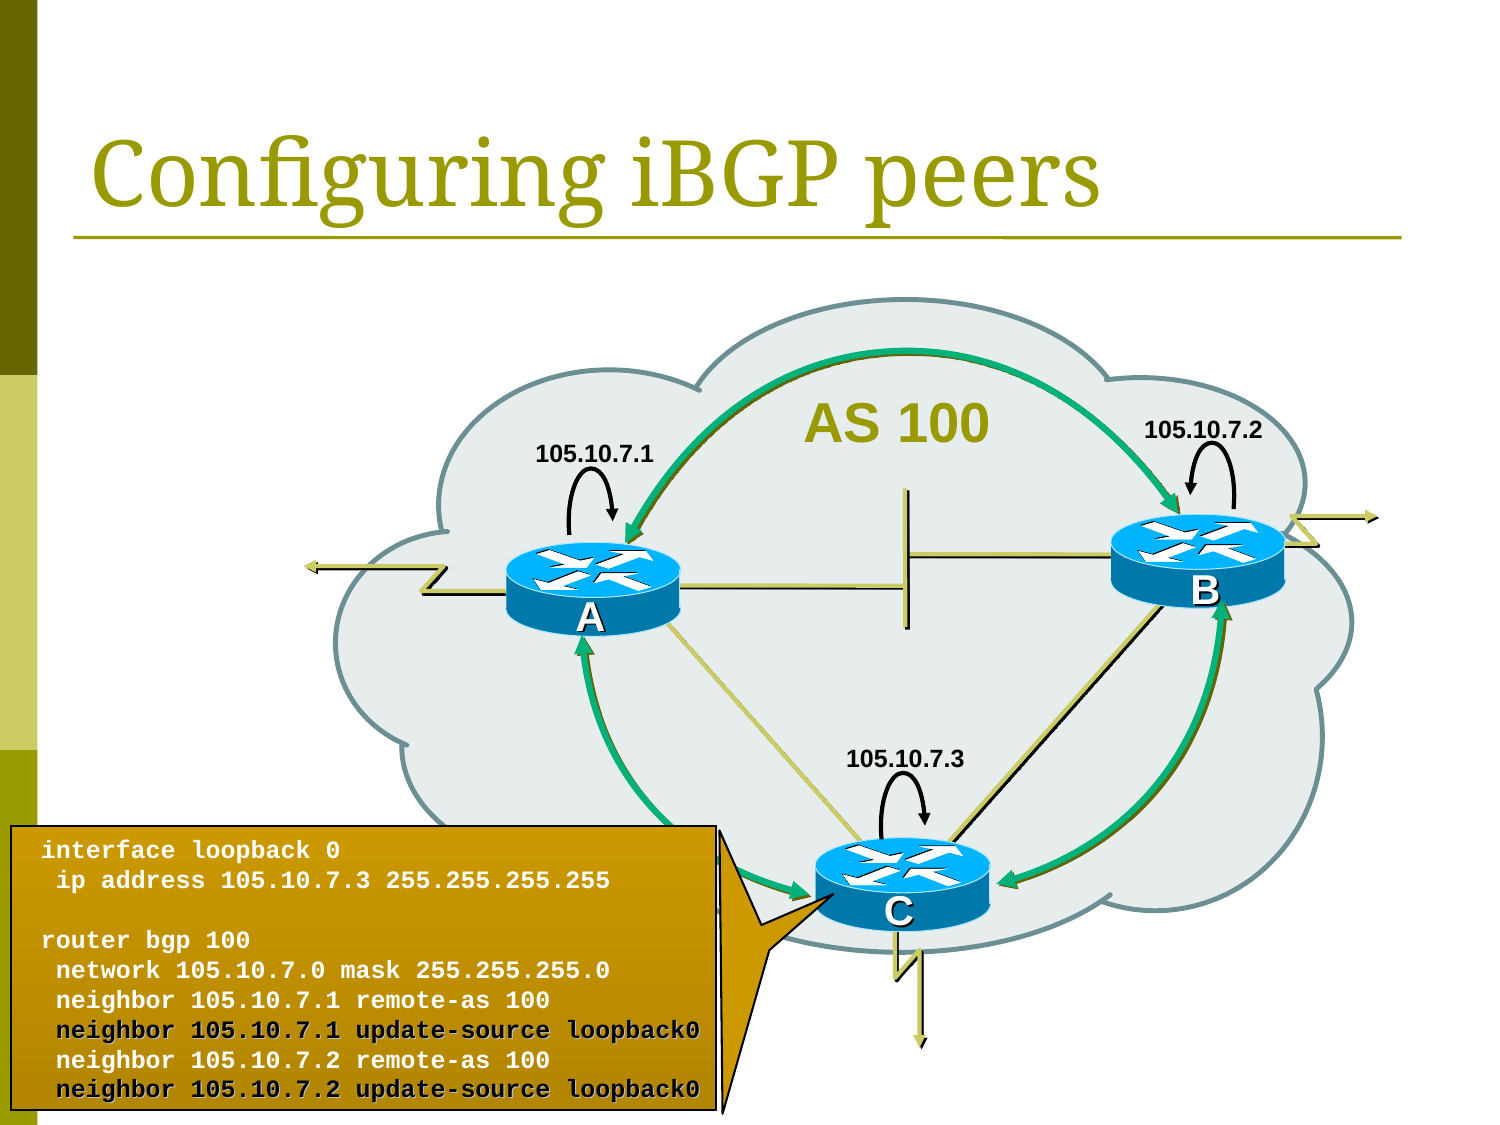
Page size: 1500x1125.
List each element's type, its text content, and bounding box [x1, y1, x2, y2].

picture [598, 551, 651, 568]
text_box B [1201, 593, 1212, 600]
text_box B [1201, 582, 1210, 587]
text_box 105.10.7.3 [830, 734, 980, 780]
title Configuring iBGP peers [75, 45, 1426, 233]
picture [716, 865, 720, 958]
picture [595, 573, 648, 590]
text_box A [575, 589, 606, 639]
text_box interface loopback 0 ip address 105.10.7.3 255.255.255.255 router bgp 100 network 105.10.7.0 mask 255.255.255.0 neighbor 105.10.7.1 remote-as 100 neighbor 105.10.7.1 update-source loopback0 neighbor 105.10.7.2 remote-as 100 neighbor 105.10.7.2 update-source loopback0 [10, 826, 716, 1111]
picture [539, 551, 592, 567]
picture [849, 846, 902, 862]
text_box C [884, 884, 914, 934]
picture [845, 867, 898, 885]
picture [905, 869, 958, 885]
picture [907, 847, 961, 863]
picture [330, 294, 1357, 958]
picture [536, 572, 588, 589]
text_box [719, 830, 834, 1114]
picture [768, 910, 892, 958]
text_box 105.10.7.2 [1129, 406, 1278, 451]
text_box AS 100 [753, 386, 1041, 454]
text_box B [1190, 563, 1220, 613]
text_box A [588, 611, 594, 619]
text_box 105.10.7.1 [520, 430, 670, 475]
